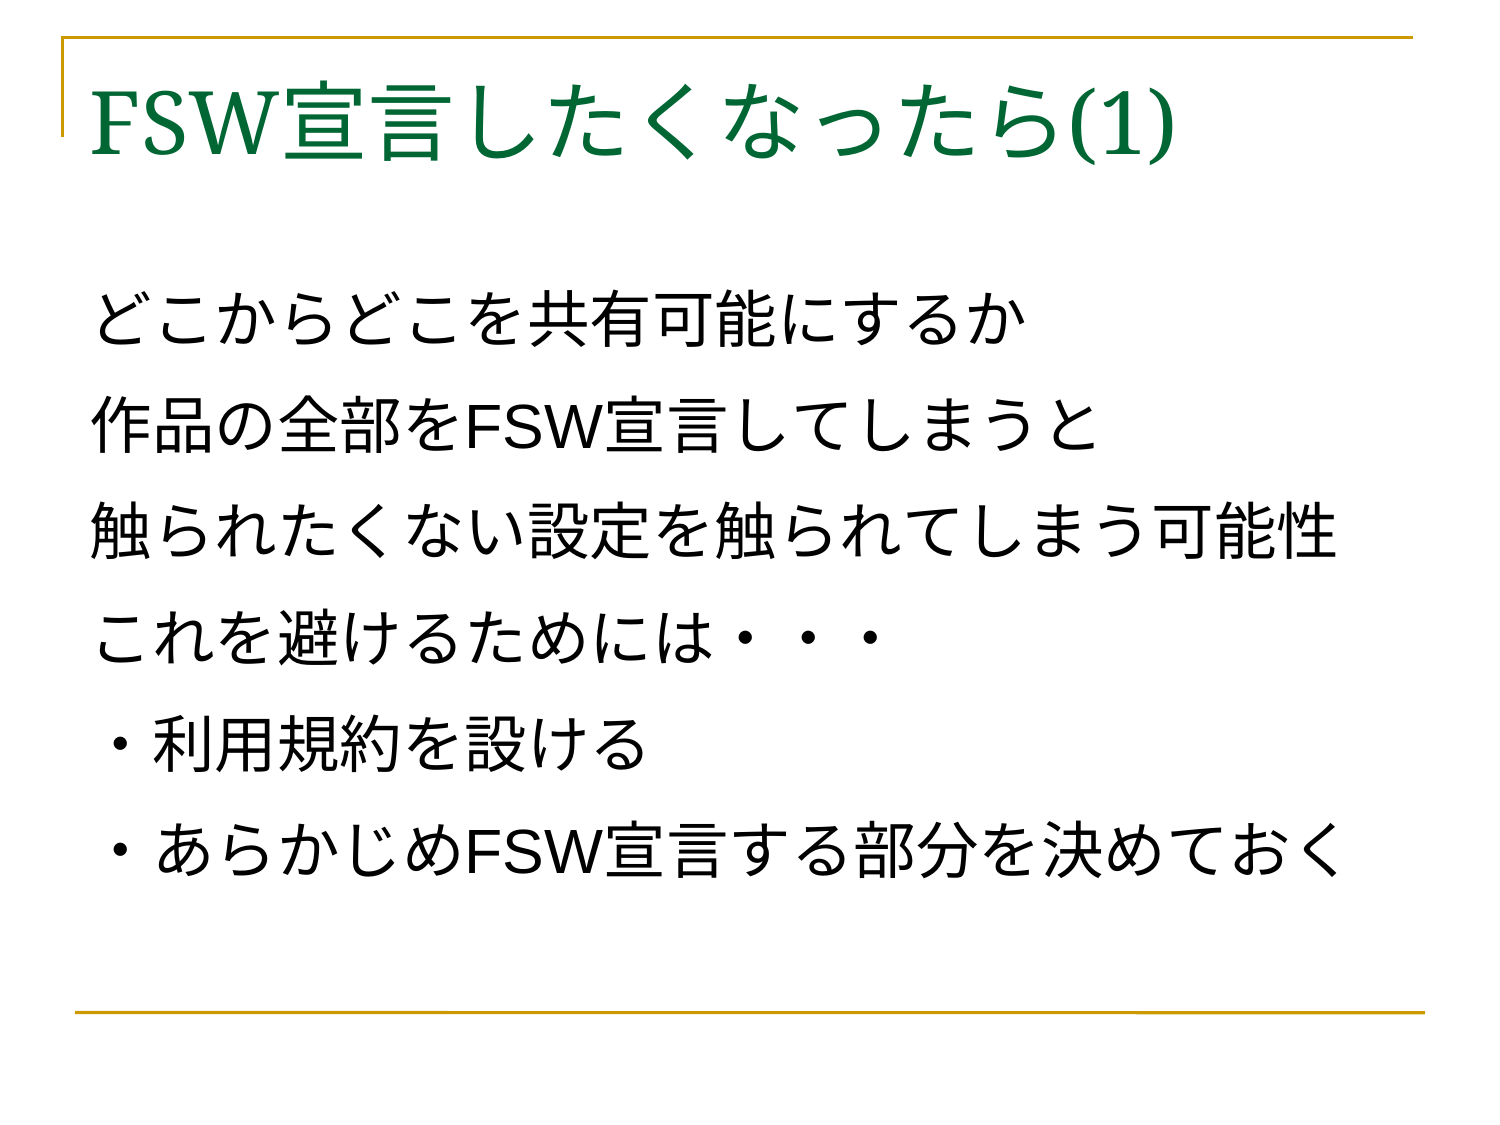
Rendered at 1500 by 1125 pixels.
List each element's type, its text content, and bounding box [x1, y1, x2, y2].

title FSW宣言したくなったら(1)‏ [75, 45, 1426, 233]
list どこからどこを共有可能にするか 作品の全部をFSW宣言してしまうと 触られたくない設定を触られてしまう可能性 これを避けるためには・・・ ・利用規約を設ける ・あらかじめFSW宣言する部分を決めておく [75, 262, 1426, 1006]
